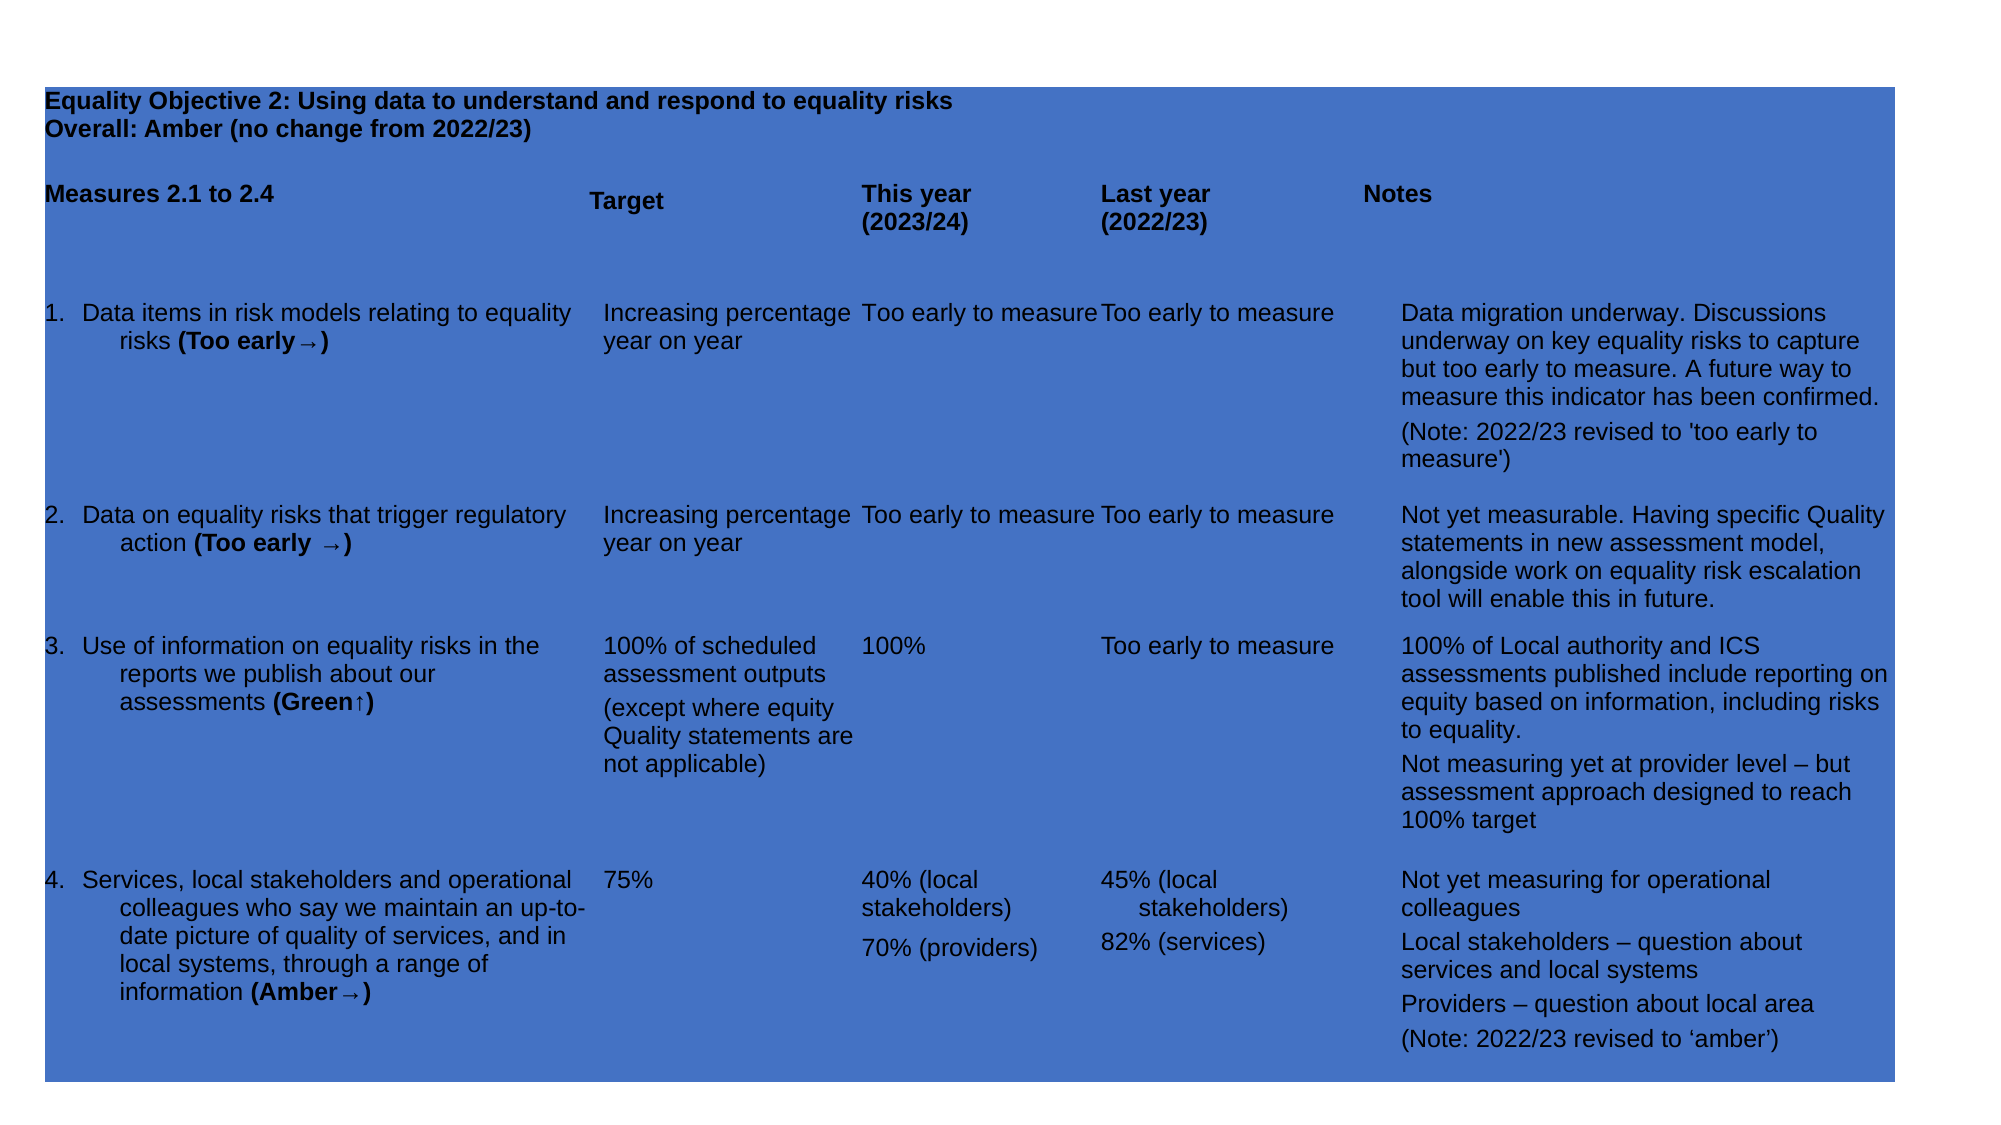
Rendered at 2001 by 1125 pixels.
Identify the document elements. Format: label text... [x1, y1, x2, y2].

table_cell Data migration underway. Discussions underway on key equality risks to capture but too early to measure. A future way to measure this indicator has been confirmed. (Note: 2022/23 revised to 'too early to measure') [1363, 299, 1895, 500]
table_cell 100% of scheduled assessment outputs (except where equity Quality statements are not applicable) [589, 632, 862, 866]
table_cell This year (2023/24) [862, 179, 1101, 299]
table_cell Too early to measure [862, 299, 1101, 500]
table_cell Increasing percentage year on year [589, 500, 862, 632]
table_header Equality Objective 2: Using data to understand and respond to equality risks Overall: Amber (no change from 2022/23) [45, 87, 1895, 179]
table_cell 40% (local stakeholders) 70% (providers) [862, 866, 1101, 1082]
table_cell Too early to measure [1101, 299, 1363, 500]
table_cell Not yet measurable. Having specific Quality statements in new assessment model, alongside work on equality risk escalation tool will enable this in future. [1363, 500, 1895, 632]
table_cell Last year (2022/23) [1101, 179, 1363, 299]
table_cell 100% of Local authority and ICS assessments published include reporting on equity based on information, including risks to equality. Not measuring yet at provider level – but assessment approach designed to reach 100% target [1363, 632, 1895, 866]
table_cell Increasing percentage year on year [589, 299, 862, 500]
table_cell Data on equality risks that trigger regulatory action (Too early →) [45, 500, 589, 632]
table_cell Target [589, 179, 862, 299]
table_cell Not yet measuring for operational colleagues Local stakeholders – question about services and local systems Providers – question about local area (Note: 2022/23 revised to ‘amber’) [1363, 866, 1895, 1082]
table_cell Use of information on equality risks in the reports we publish about our assessments (Green↑) [45, 632, 589, 866]
table_cell Data items in risk models relating to equality risks (Too early→) [45, 299, 589, 500]
table_cell Services, local stakeholders and operational colleagues who say we maintain an up-to-date picture of quality of services, and in local systems, through a range of information (Amber→) [45, 866, 589, 1082]
table_cell 75% [589, 866, 862, 1082]
table_cell 45% (local stakeholders) 82% (services) [1101, 866, 1363, 1082]
table_cell Notes [1363, 179, 1895, 299]
table_cell Too early to measure [1101, 632, 1363, 866]
title Measures of Success by Equality Objective 2023/24 EO2 [30, 28, 1956, 111]
table_cell 100% [862, 632, 1101, 866]
table_cell Too early to measure [862, 500, 1101, 632]
table_cell Measures 2.1 to 2.4 [45, 179, 589, 299]
table_cell Too early to measure [1101, 500, 1363, 632]
